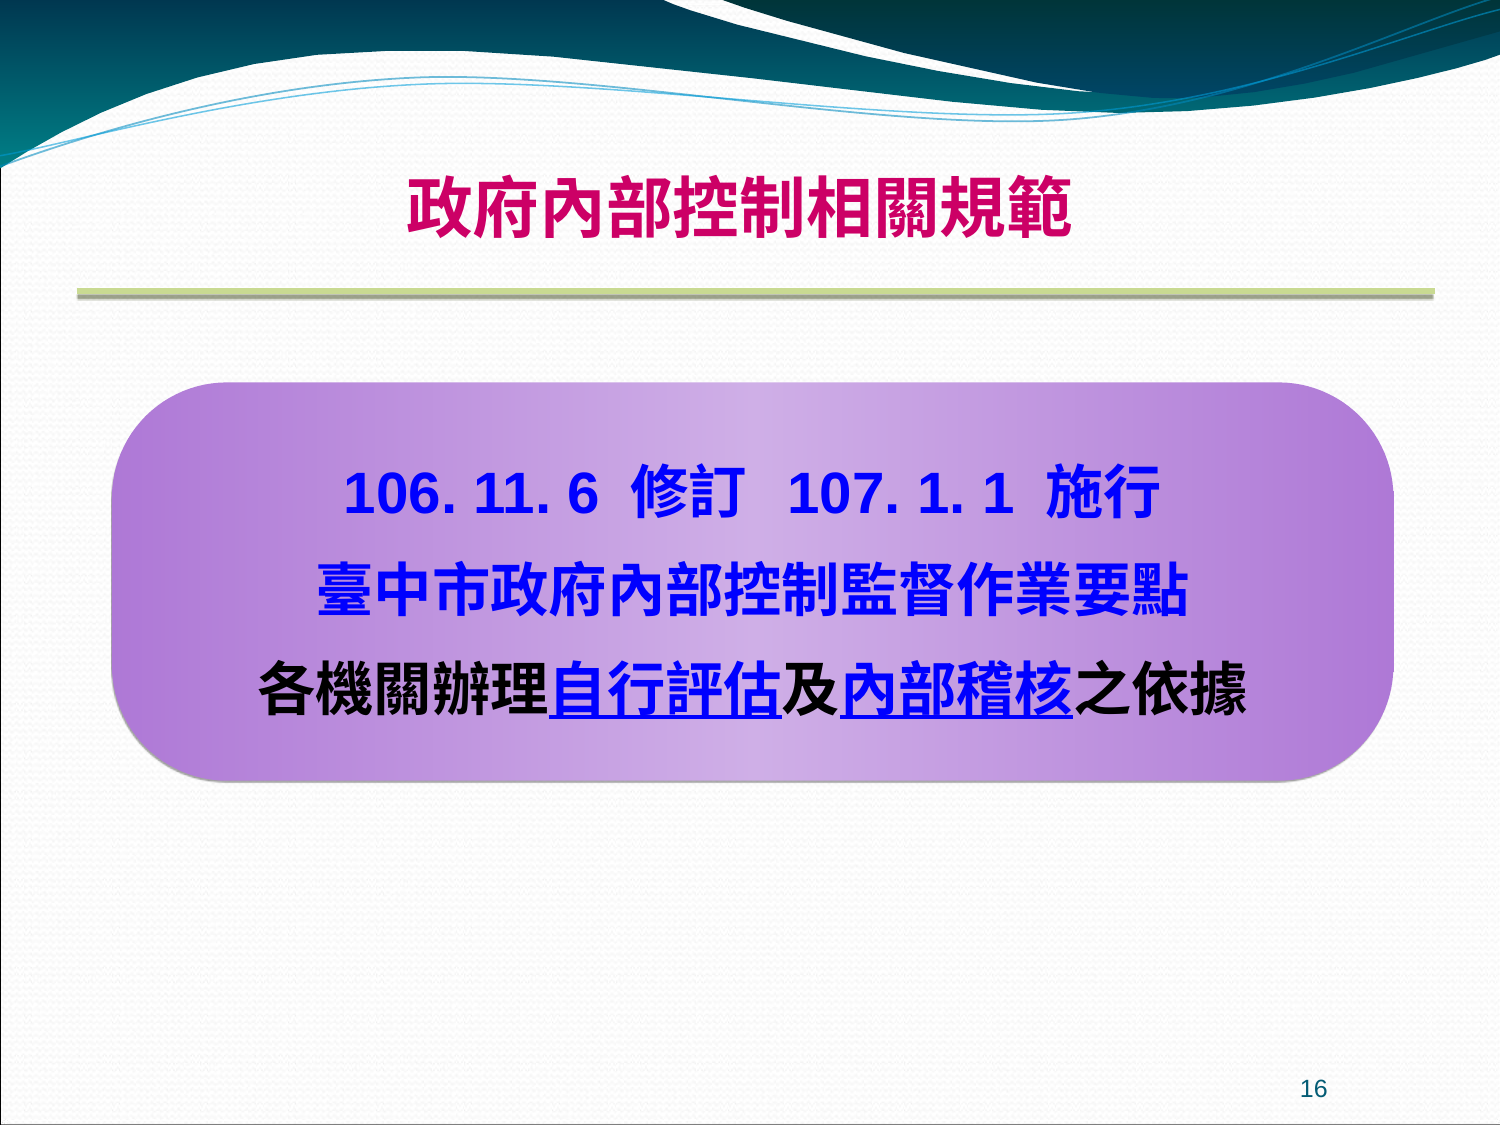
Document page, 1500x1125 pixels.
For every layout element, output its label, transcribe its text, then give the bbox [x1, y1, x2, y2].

text_box [1299, 1042, 1426, 1103]
text_box 106. 11. 6 修訂 107. 1. 1 施行 臺中市政府內部控制監督作業要點 各機關辦理自行評估及內部稽核之依據 [111, 382, 1394, 781]
text_box 政府內部控制相關規範 [65, 137, 1415, 275]
